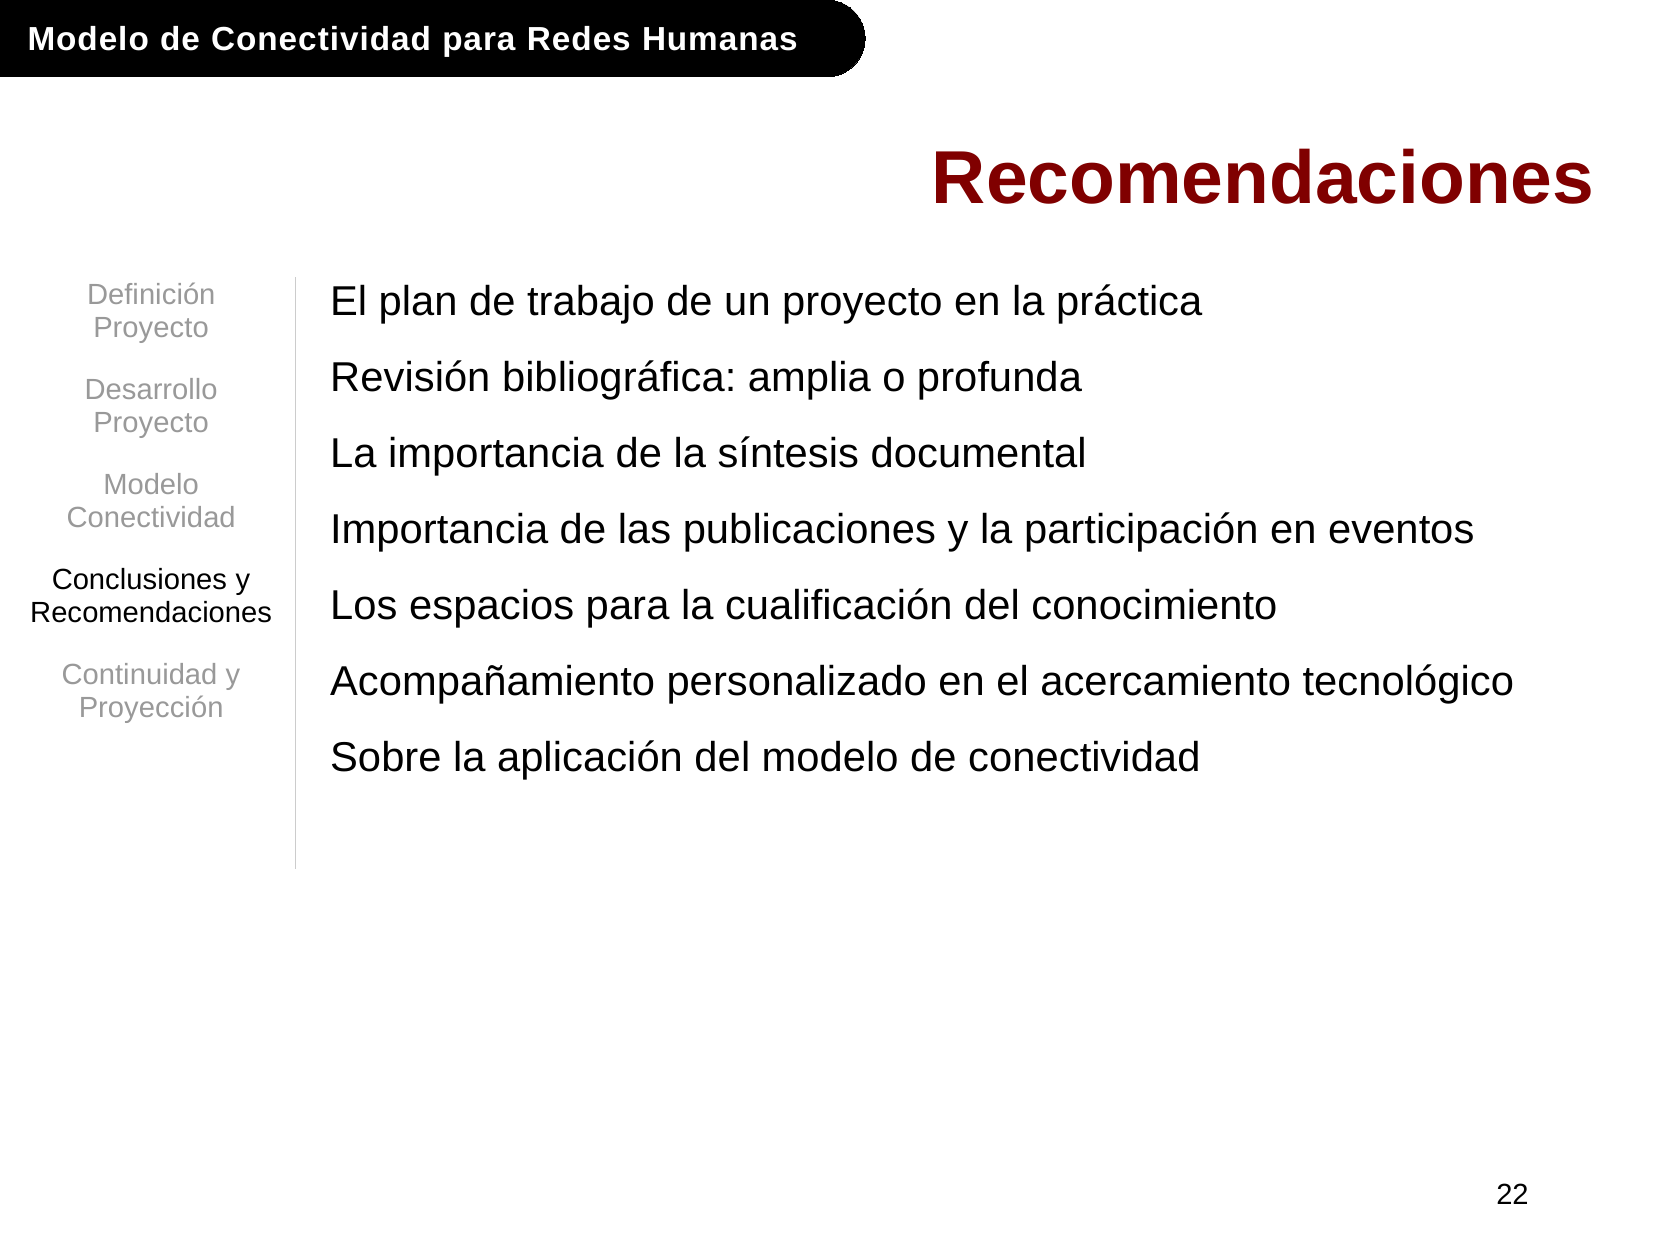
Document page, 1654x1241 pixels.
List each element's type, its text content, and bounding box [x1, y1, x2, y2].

list El plan de trabajo de un proyecto en la práctica Revisión bibliográfica: amplia o profunda La importancia de la síntesis documental Importancia de las publicaciones y la participación en eventos Los espacios para la cualificación del conocimiento Acompañamiento personalizado en el acercamiento tecnológico Sobre la aplicación del modelo de conectividad [312, 277, 1595, 1142]
list Definición Proyecto Desarrollo Proyecto Modelo Conectividad Conclusiones y Recomendaciones Continuidad y Proyección [17, 277, 285, 862]
title Recomendaciones [118, 118, 1595, 237]
